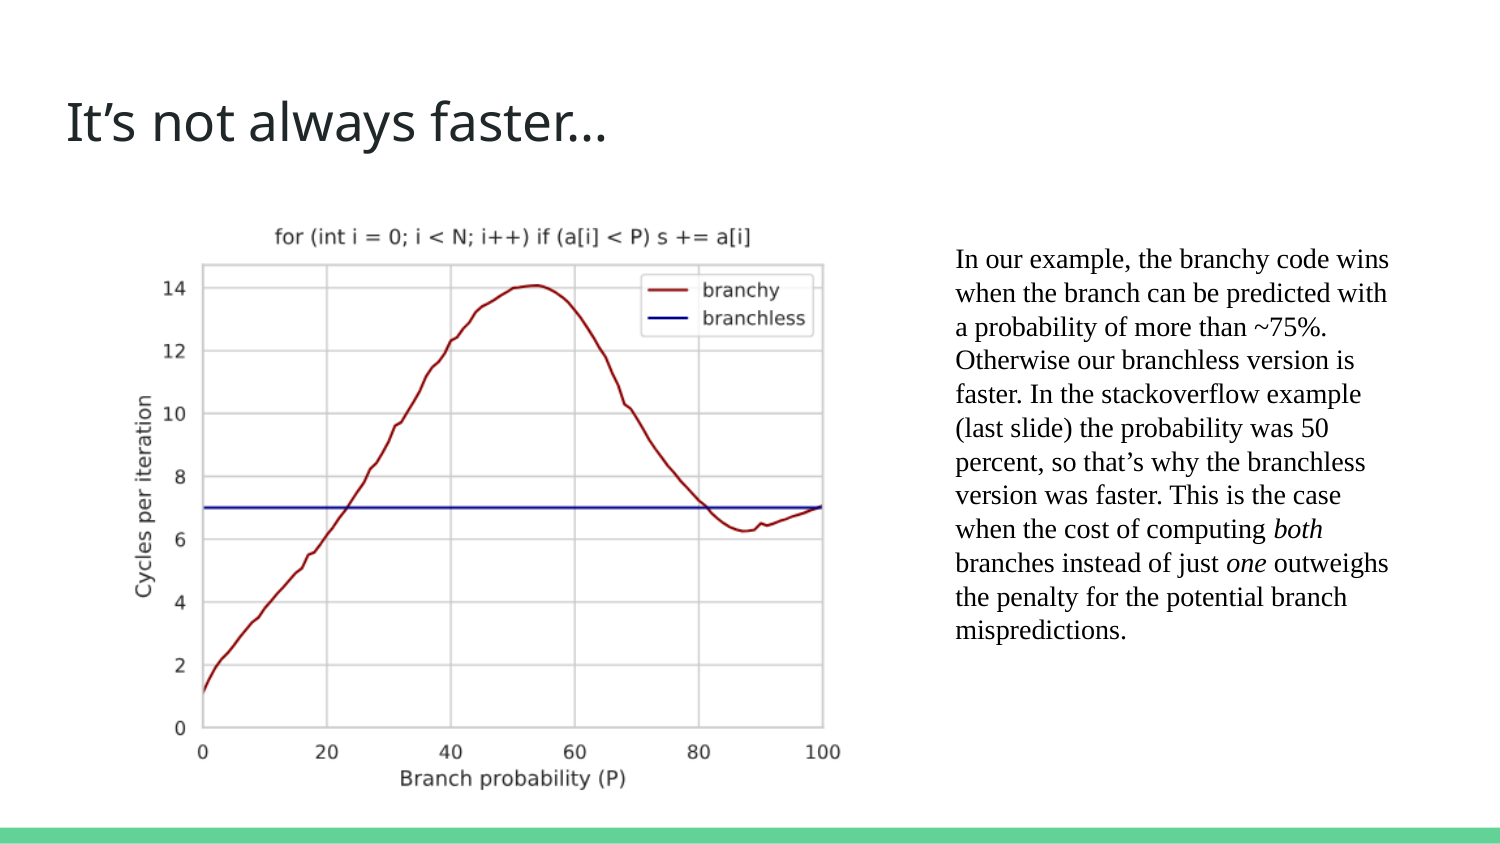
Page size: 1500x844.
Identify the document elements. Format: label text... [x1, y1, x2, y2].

picture [103, 193, 903, 794]
text_box In our example, the branchy code wins when the branch can be predicted with a probability of more than ~75%. Otherwise our branchless version is faster. In the stackoverflow example (last slide) the probability was 50 percent, so that’s why the branchless version was faster. This is the case when the cost of computing both branches instead of just one outweighs the penalty for the potential branch mispredictions. [940, 225, 1410, 661]
title It’s not always faster… [51, 72, 1449, 167]
